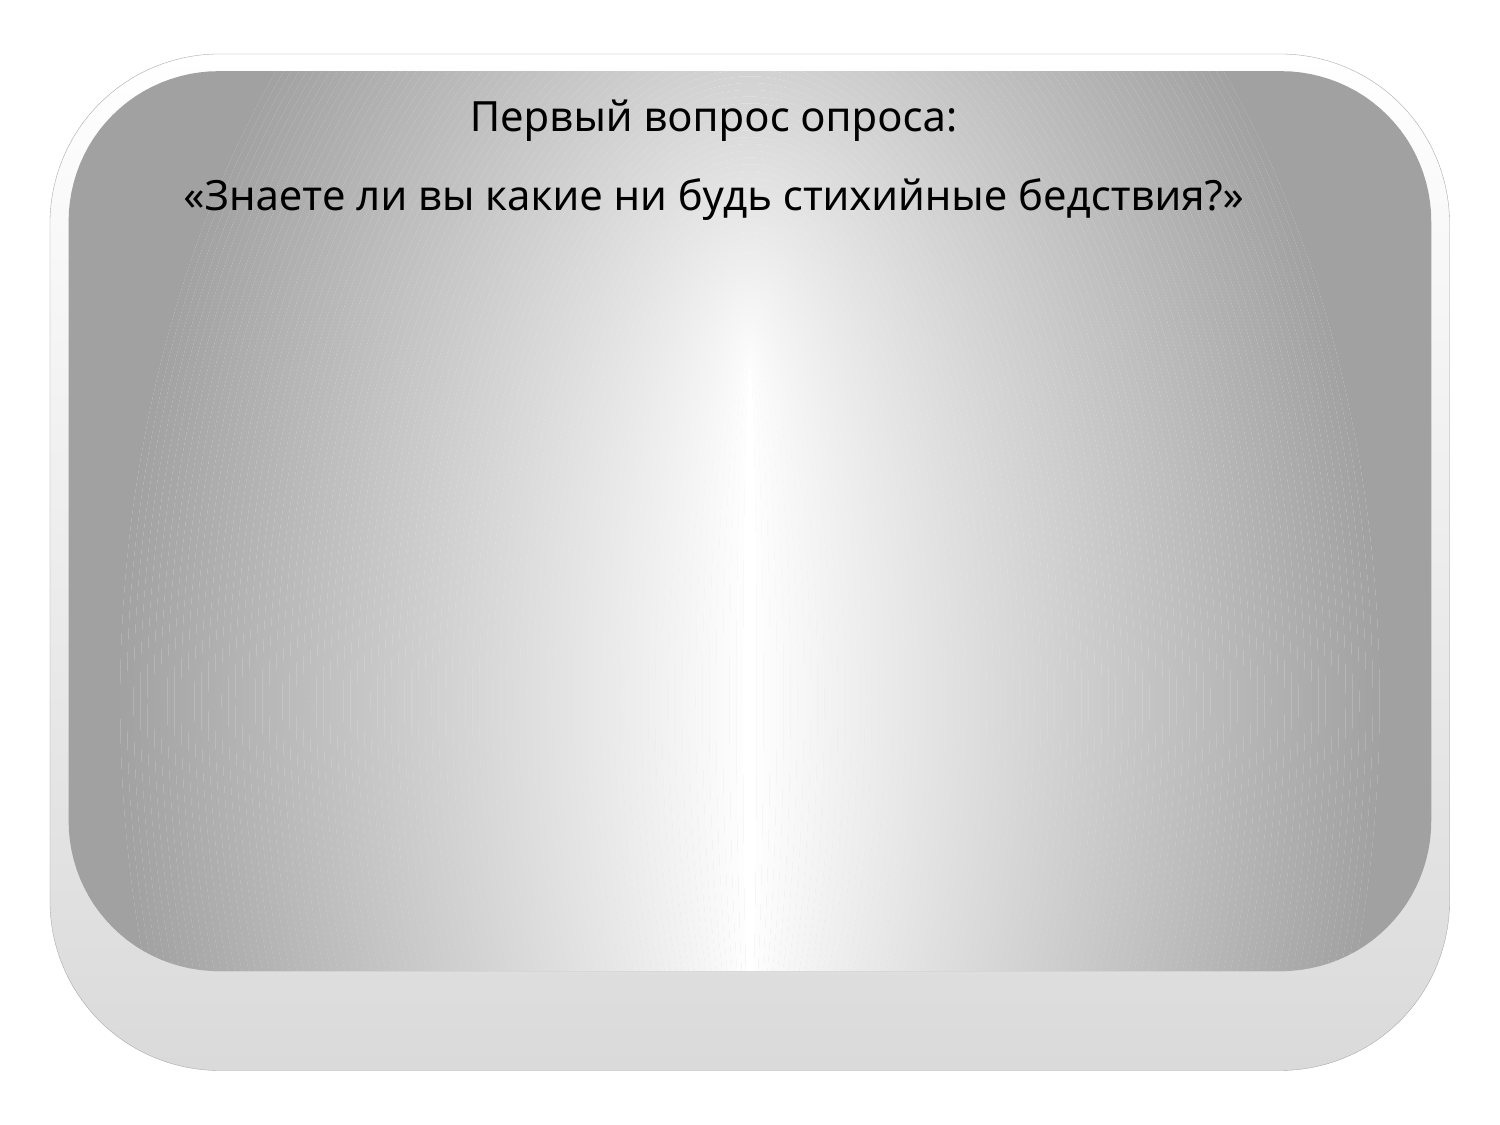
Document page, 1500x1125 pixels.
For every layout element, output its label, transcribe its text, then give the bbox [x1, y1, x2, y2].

list Первый вопрос опроса: «Знаете ли вы какие ни будь стихийные бедствия?» [140, 82, 1287, 802]
